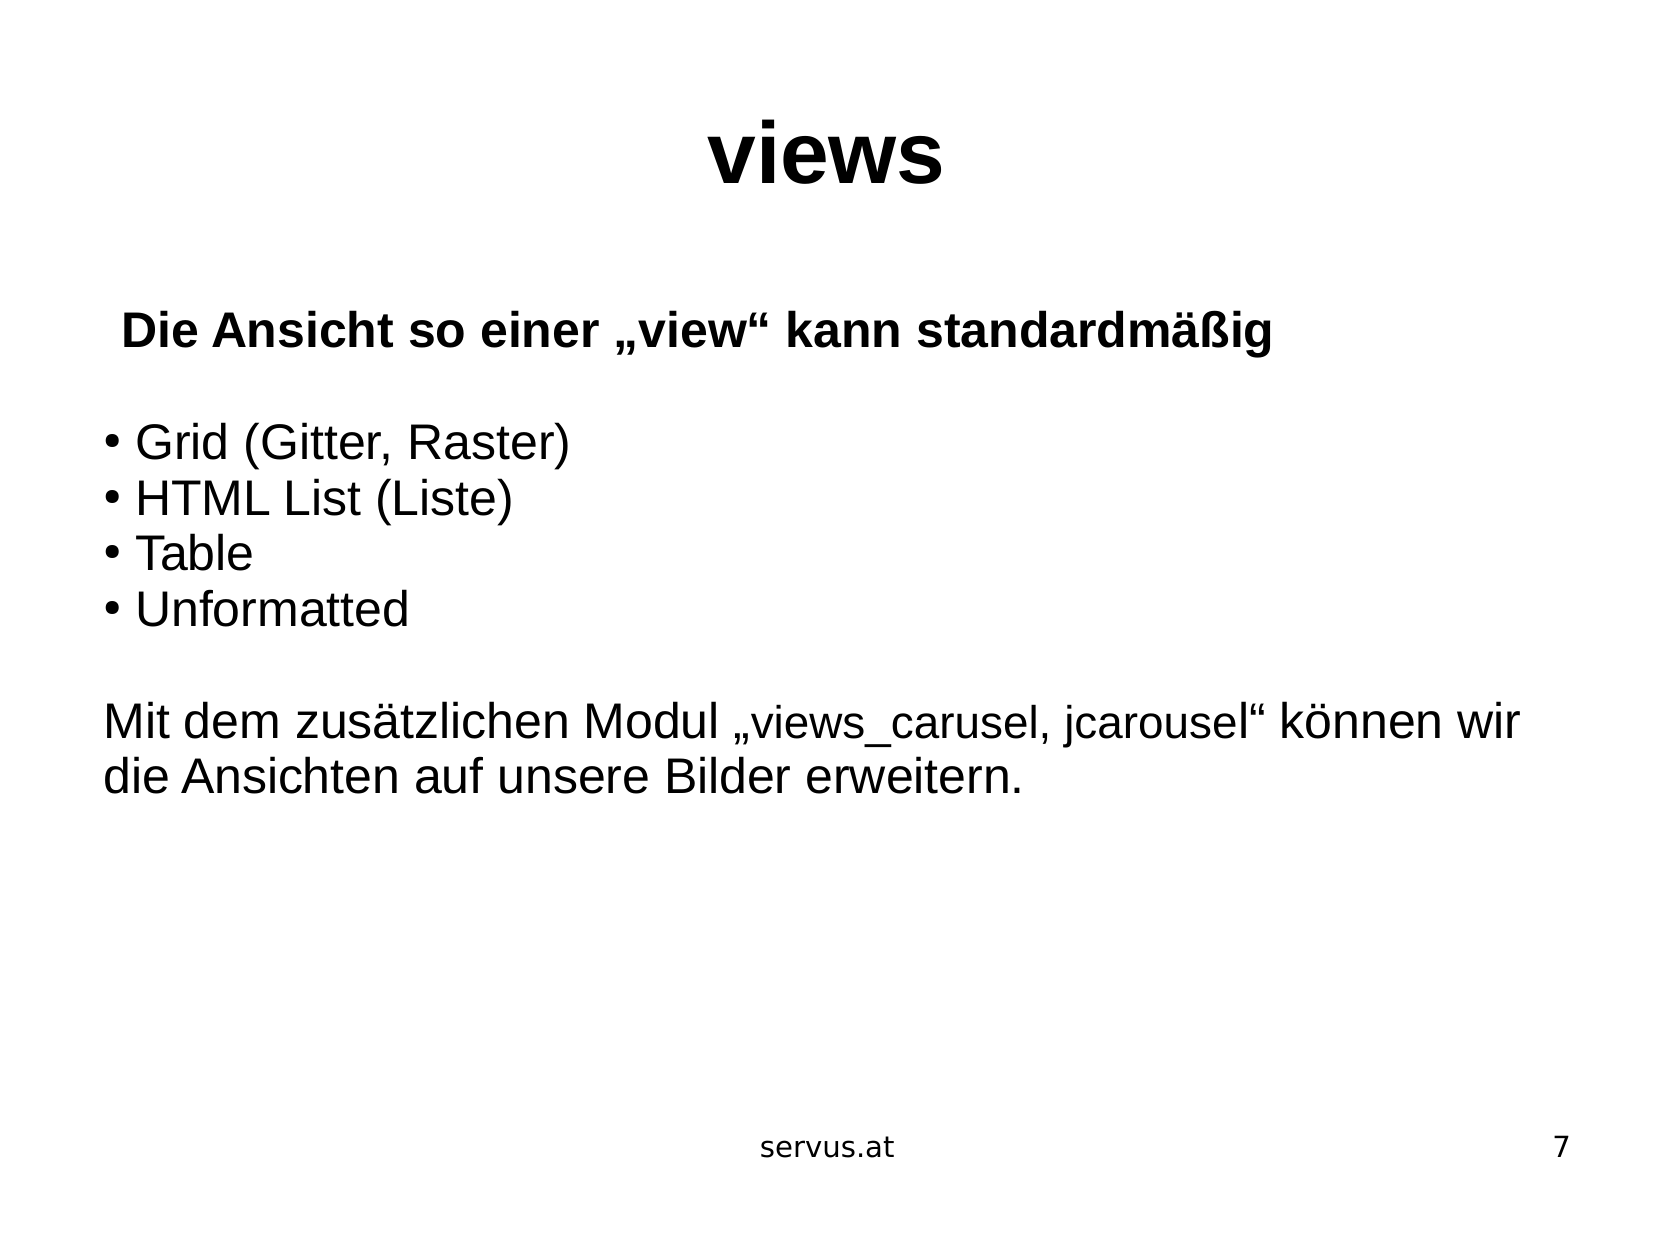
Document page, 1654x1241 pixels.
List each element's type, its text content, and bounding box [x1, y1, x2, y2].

title views [82, 56, 1571, 250]
text_box Die Ansicht so einer „view“ kann standardmäßig Grid (Gitter, Raster) HTML List (Liste) Table Unformatted Mit dem zusätzlichen Modul „views_carusel, jcarousel“ können wir die Ansichten auf unsere Bilder erweitern. [88, 295, 1595, 1034]
